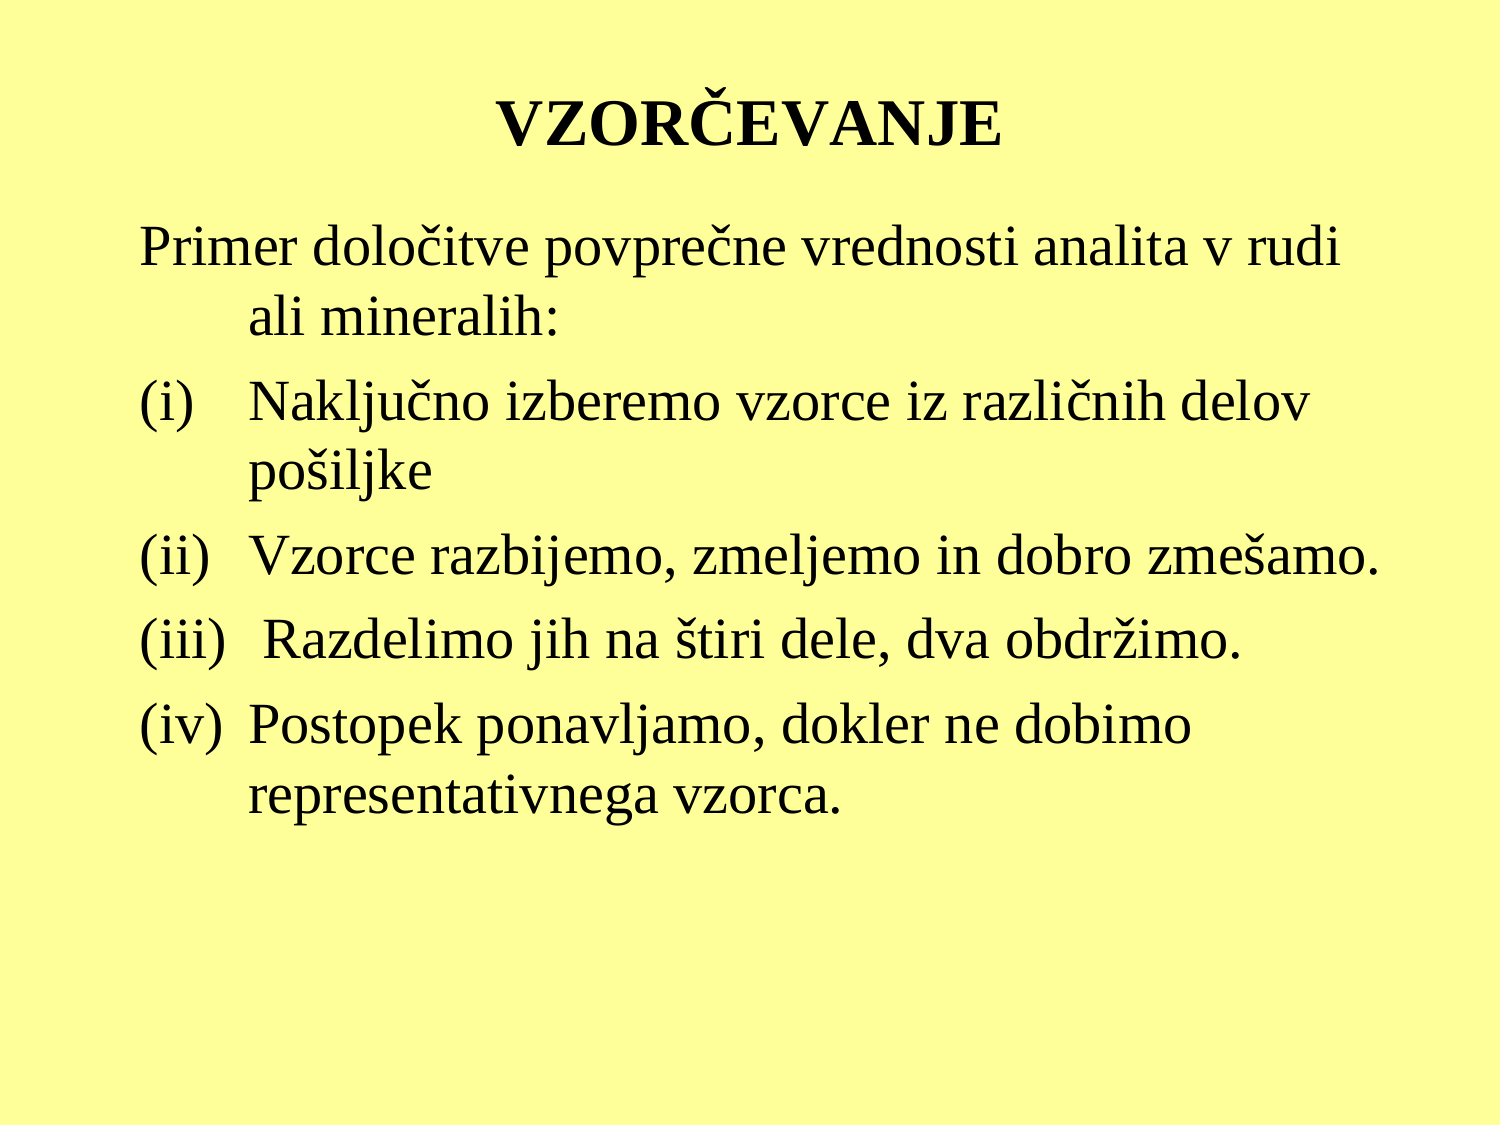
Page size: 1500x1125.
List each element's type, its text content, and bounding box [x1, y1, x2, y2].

list Primer določitve povprečne vrednosti analita v rudi ali mineralih: Naključno izberemo vzorce iz različnih delov pošiljke Vzorce razbijemo, zmeljemo in dobro zmešamo. Razdelimo jih na štiri dele, dva obdržimo. Postopek ponavljamo, dokler ne dobimo representativnega vzorca. [125, 200, 1401, 876]
title VZORČEVANJE [112, 24, 1388, 213]
